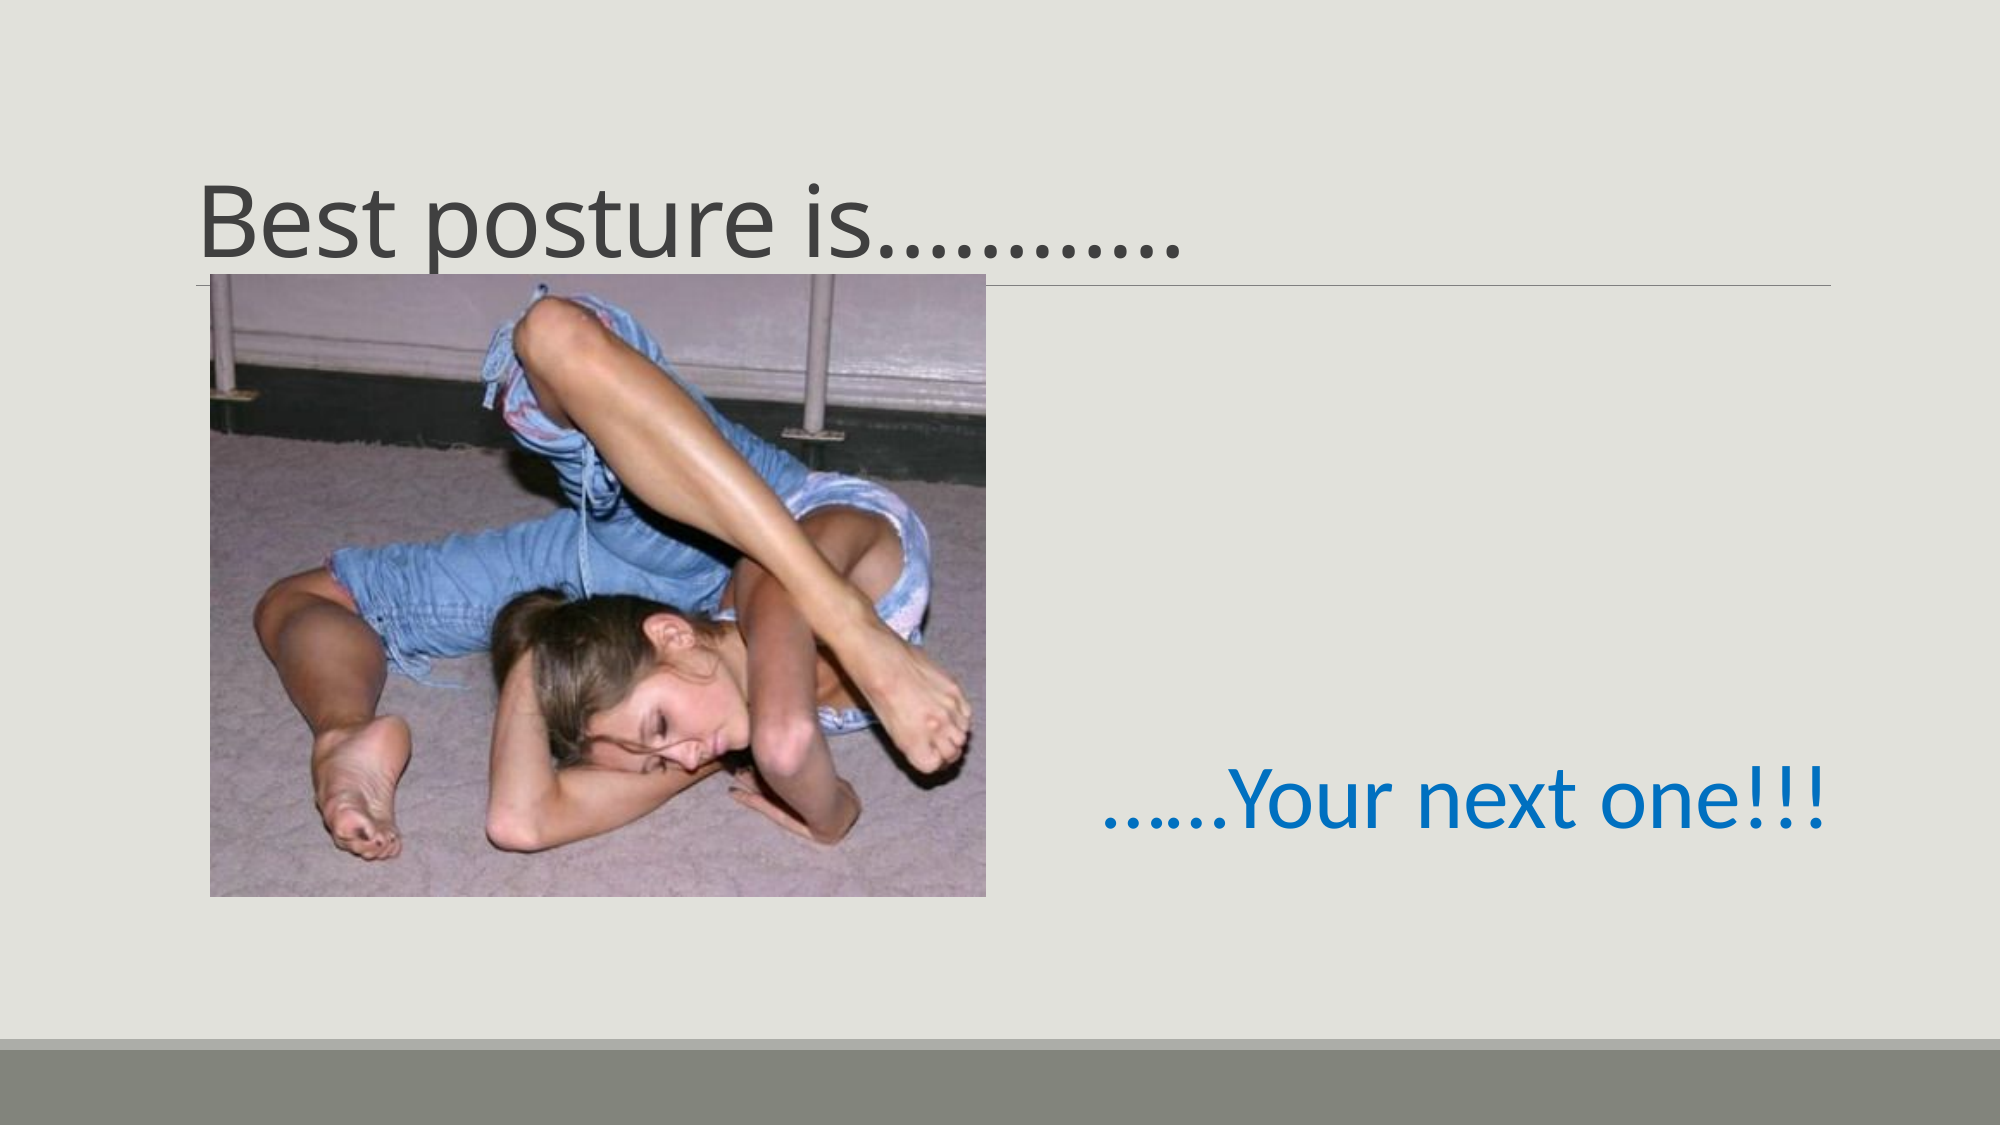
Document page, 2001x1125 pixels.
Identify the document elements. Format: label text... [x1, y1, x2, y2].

title Best posture is………… [180, 47, 1831, 286]
picture [210, 274, 986, 897]
list ……Your next one!!! [1102, 741, 1855, 1014]
